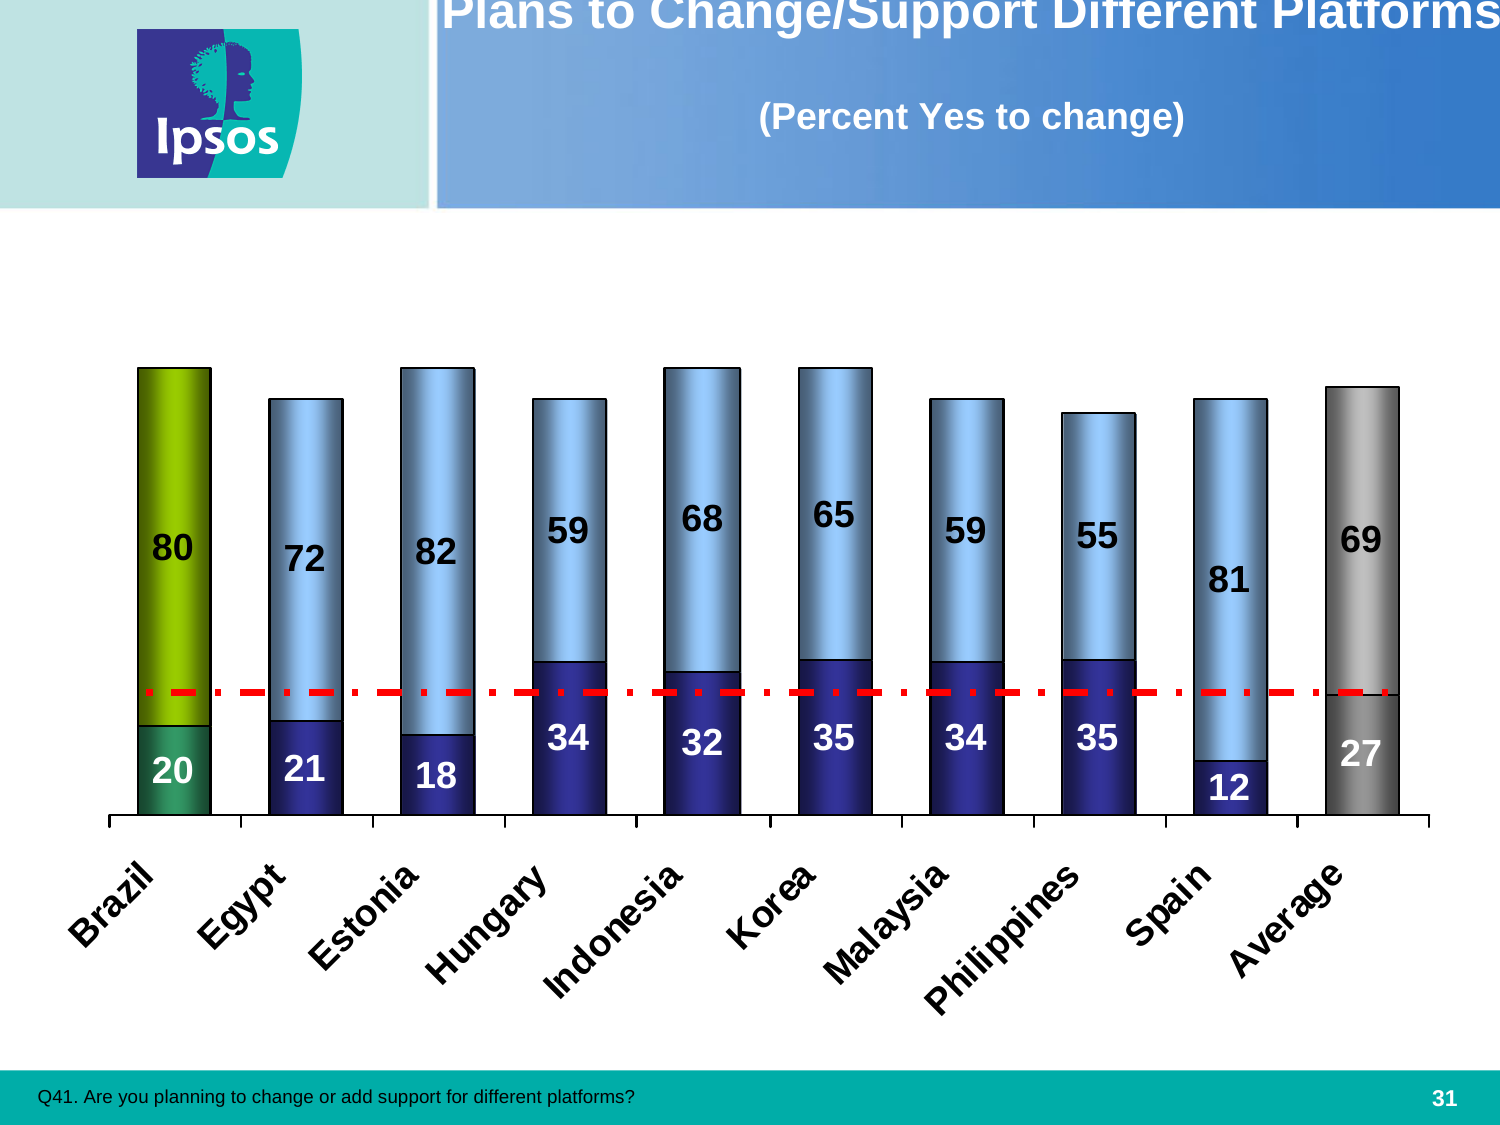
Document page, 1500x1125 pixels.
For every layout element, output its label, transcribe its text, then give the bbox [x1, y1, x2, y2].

text_box Q41. Are you planning to change or add support for different platforms? [17, 1082, 1223, 1115]
picture [0, 0, 1500, 213]
title Plans to Change/Support Different Platforms (Percent Yes to change) [426, 0, 1500, 145]
chart [17, 243, 1465, 1070]
